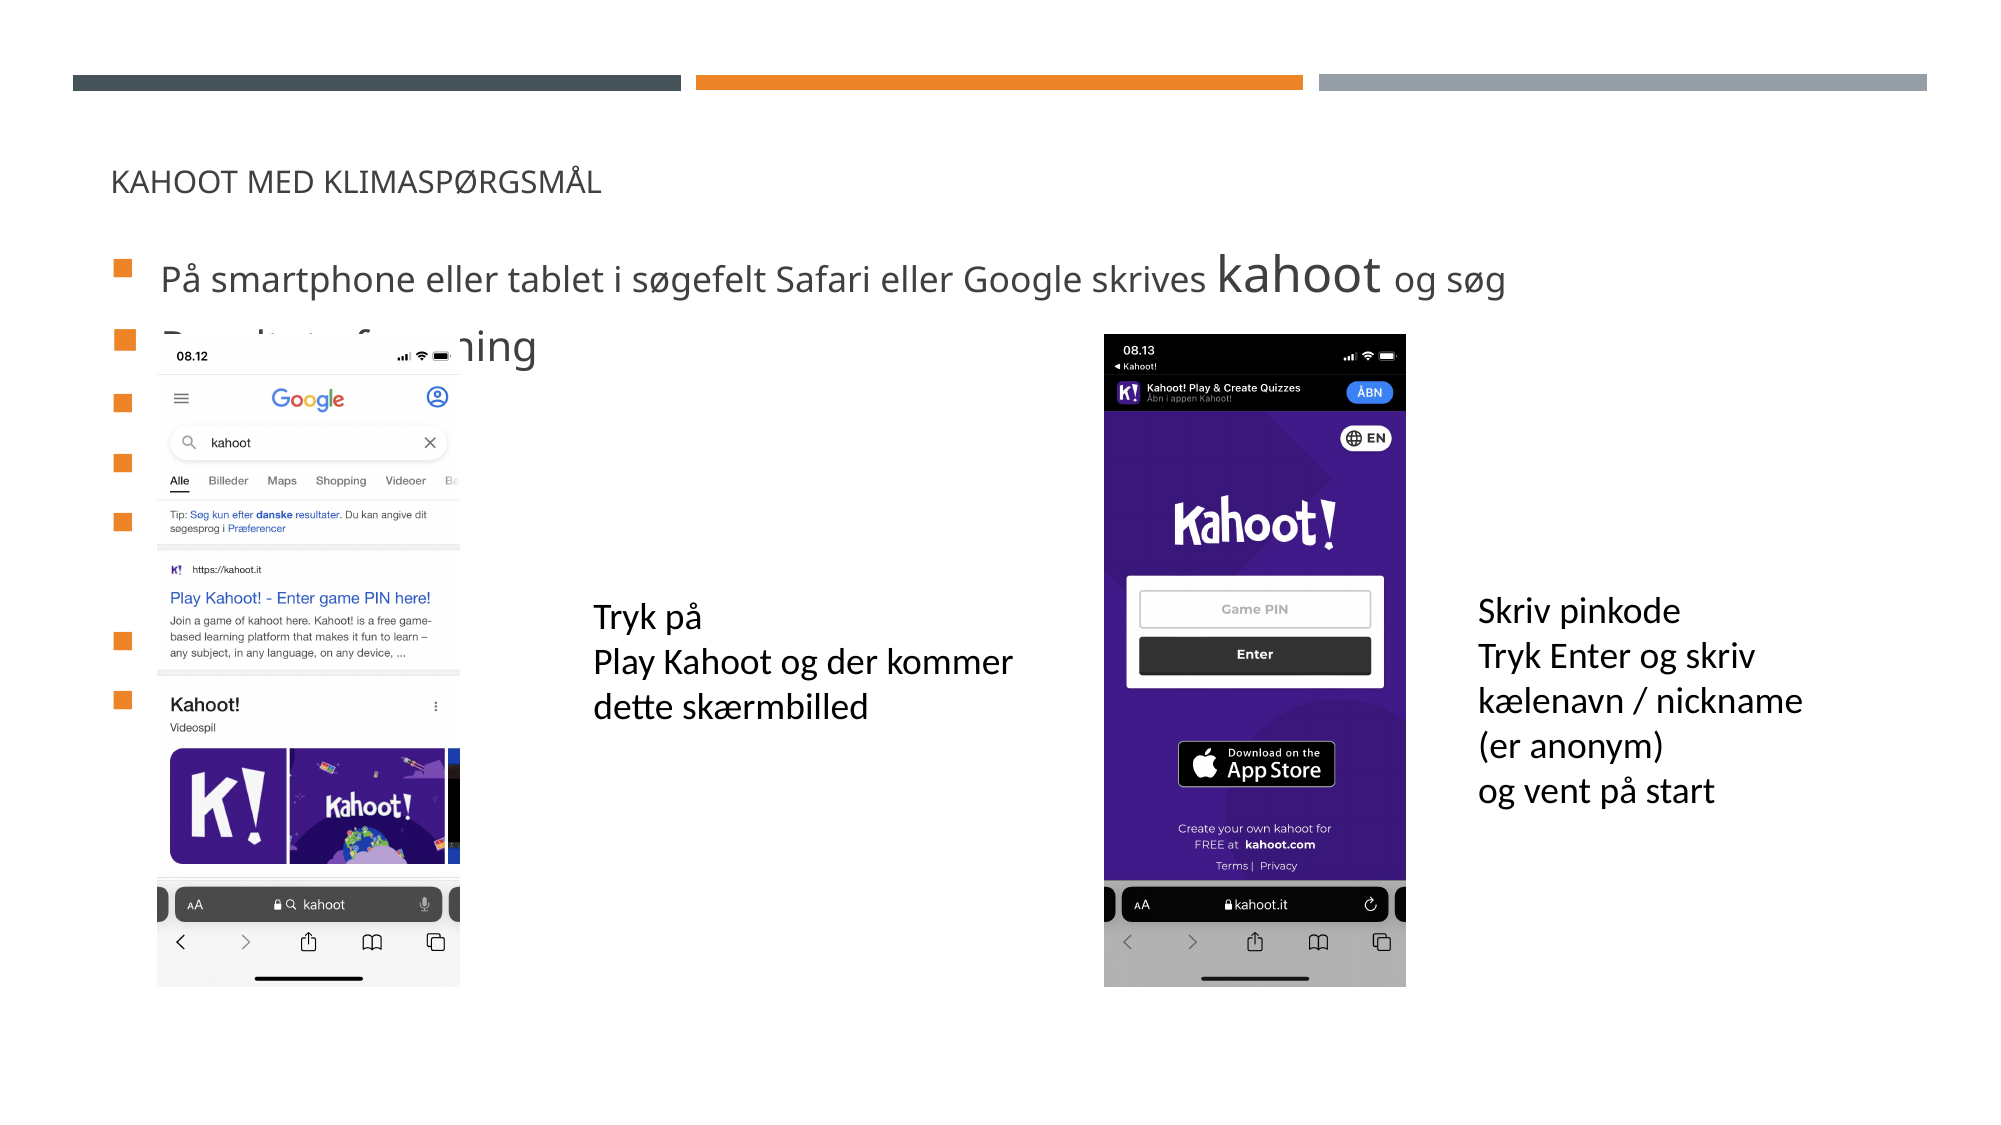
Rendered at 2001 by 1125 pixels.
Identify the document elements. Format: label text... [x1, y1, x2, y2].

picture [157, 334, 460, 987]
title Kahoot med klimaspørgsmål [95, 115, 1905, 207]
list På smartphone eller tablet i søgefelt Safari eller Google skrives kahoot og søg Resultat af søgning [95, 207, 1905, 981]
text_box Tryk på Play Kahoot og der kommer dette skærmbilled [578, 584, 1047, 736]
text_box Skriv pinkode Tryk Enter og skriv kælenavn / nickname (er anonym) og vent på start [1463, 533, 1843, 821]
picture [1104, 334, 1406, 987]
